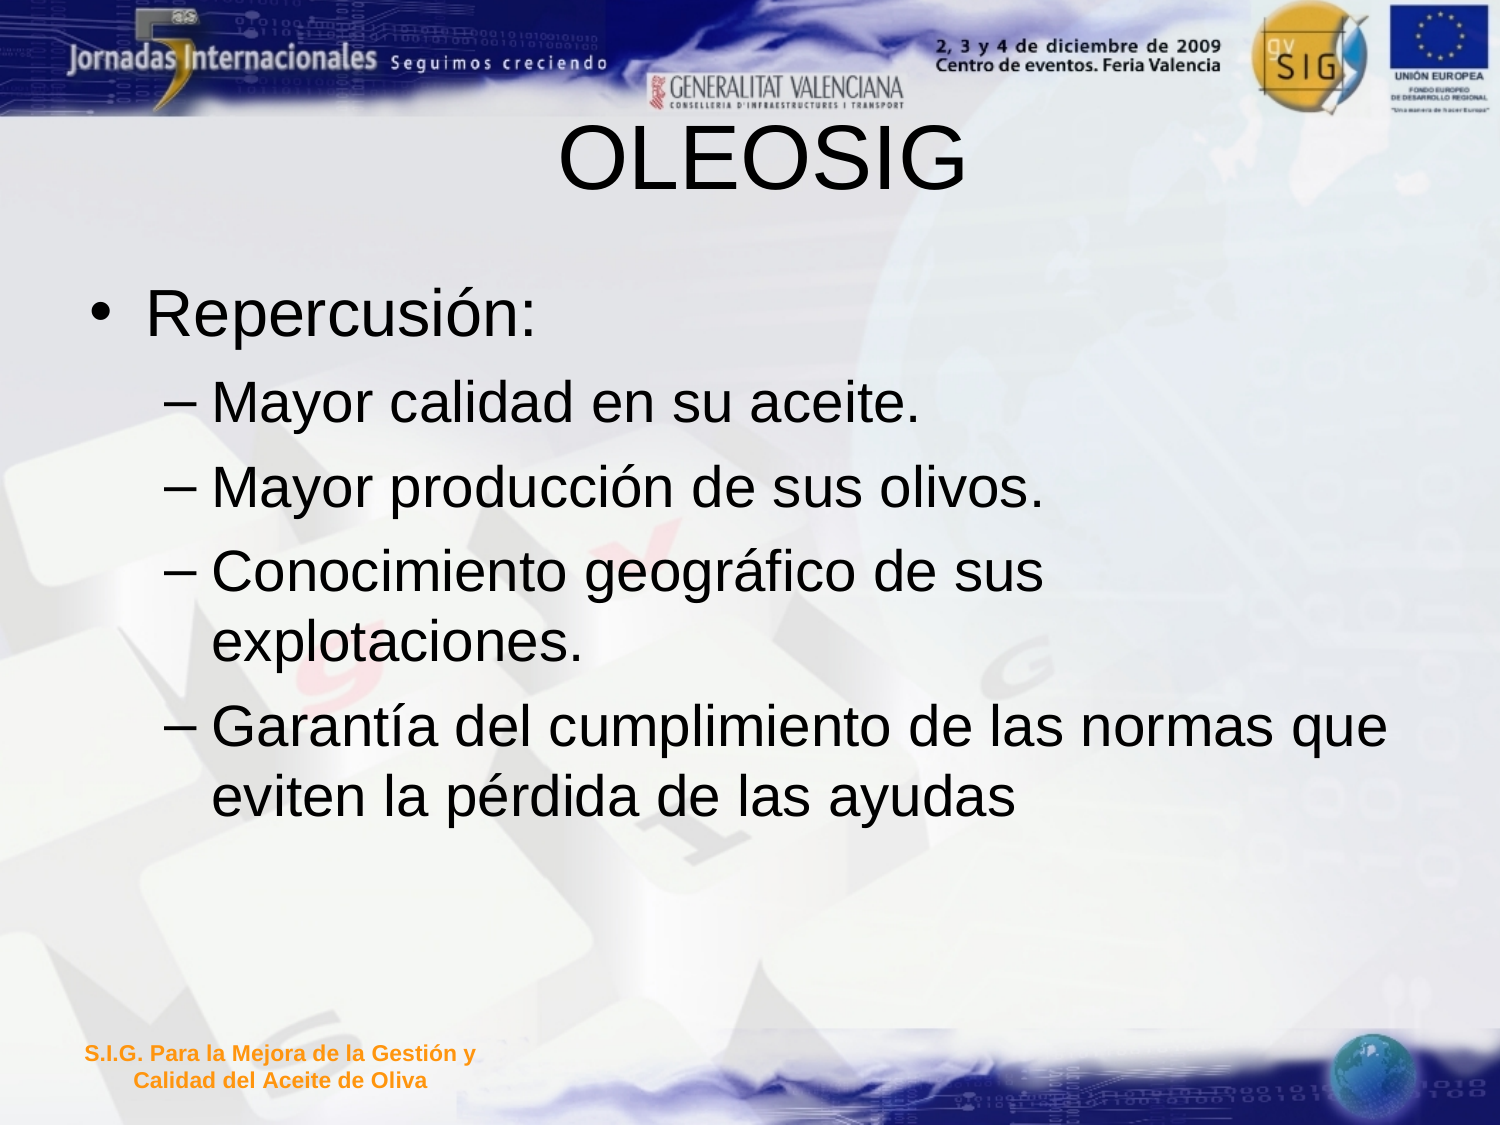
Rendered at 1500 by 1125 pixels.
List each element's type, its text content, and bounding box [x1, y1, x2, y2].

title S.I.G. Para la Mejora de la Gestión y Calidad del Aceite de Oliva [59, 1003, 502, 1125]
picture [0, 0, 1500, 1125]
list Repercusión: Mayor calidad en su aceite. Mayor producción de sus olivos. Conocimiento geográfico de sus explotaciones. Garantía del cumplimiento de las normas que eviten la pérdida de las ayudas [75, 262, 1426, 1125]
title OLEOSIG [88, 59, 1439, 247]
